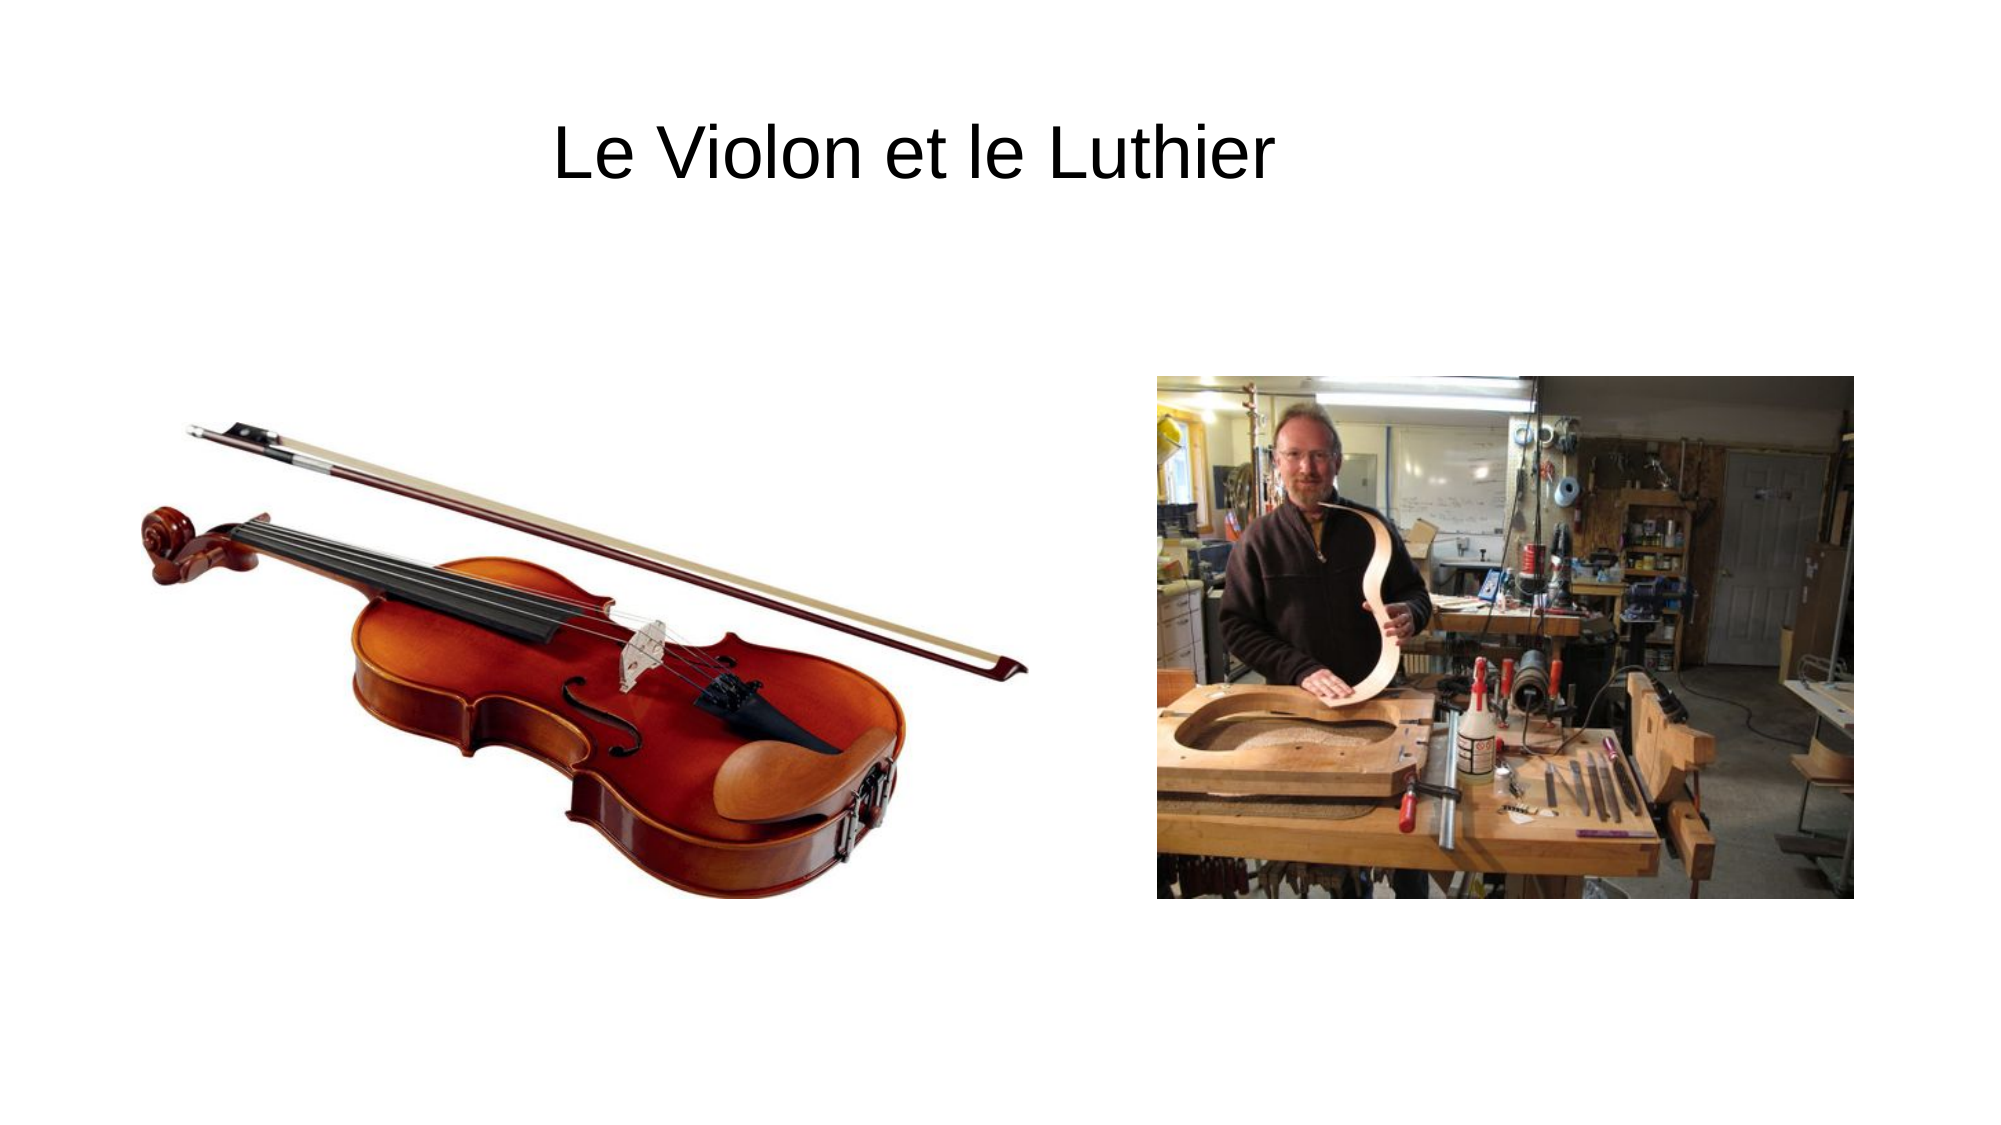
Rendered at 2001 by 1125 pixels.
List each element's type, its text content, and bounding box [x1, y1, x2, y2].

picture [1157, 376, 1854, 899]
text_box Le Violon et le Luthier [490, 95, 1340, 201]
picture [141, 422, 1029, 899]
